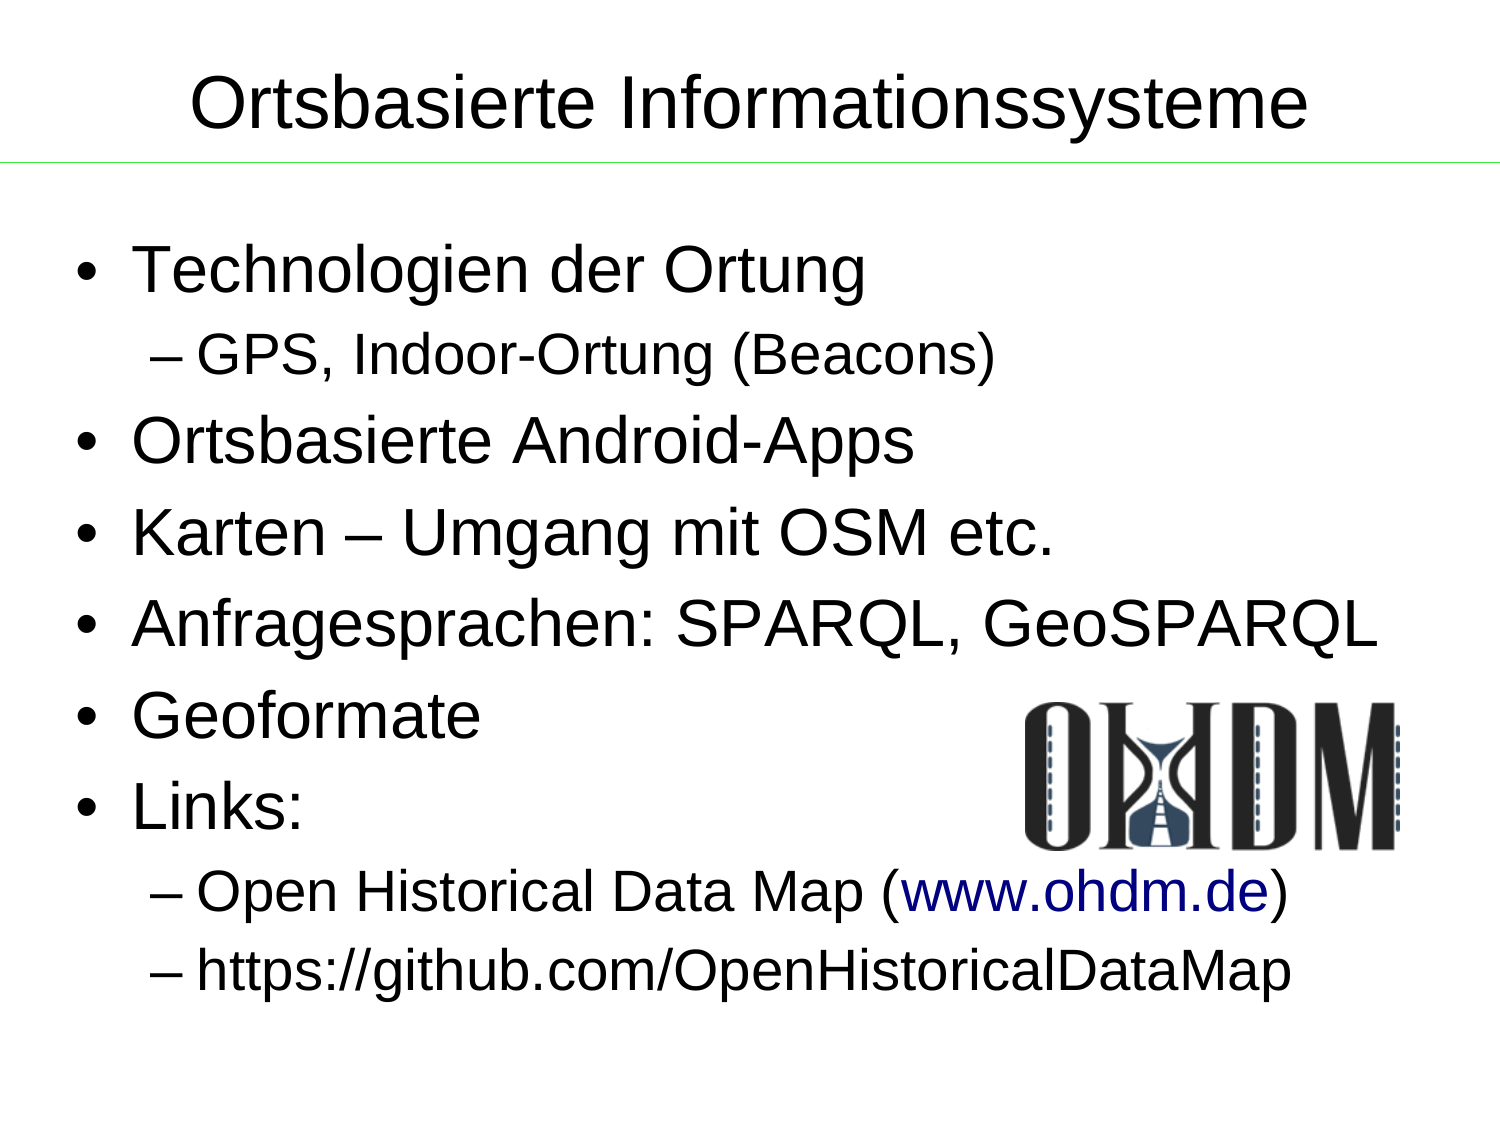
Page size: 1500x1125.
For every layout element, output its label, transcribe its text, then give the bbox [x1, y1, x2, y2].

title Ortsbasierte Informationssysteme [75, 49, 1426, 156]
list Technologien der Ortung GPS, Indoor-Ortung (Beacons) Ortsbasierte Android-Apps Karten – Umgang mit OSM etc. Anfragesprachen: SPARQL, GeoSPARQL Geoformate Links: Open Historical Data Map (www.ohdm.de) https://github.com/OpenHistoricalDataMap [75, 232, 1426, 1004]
picture [1025, 702, 1400, 851]
